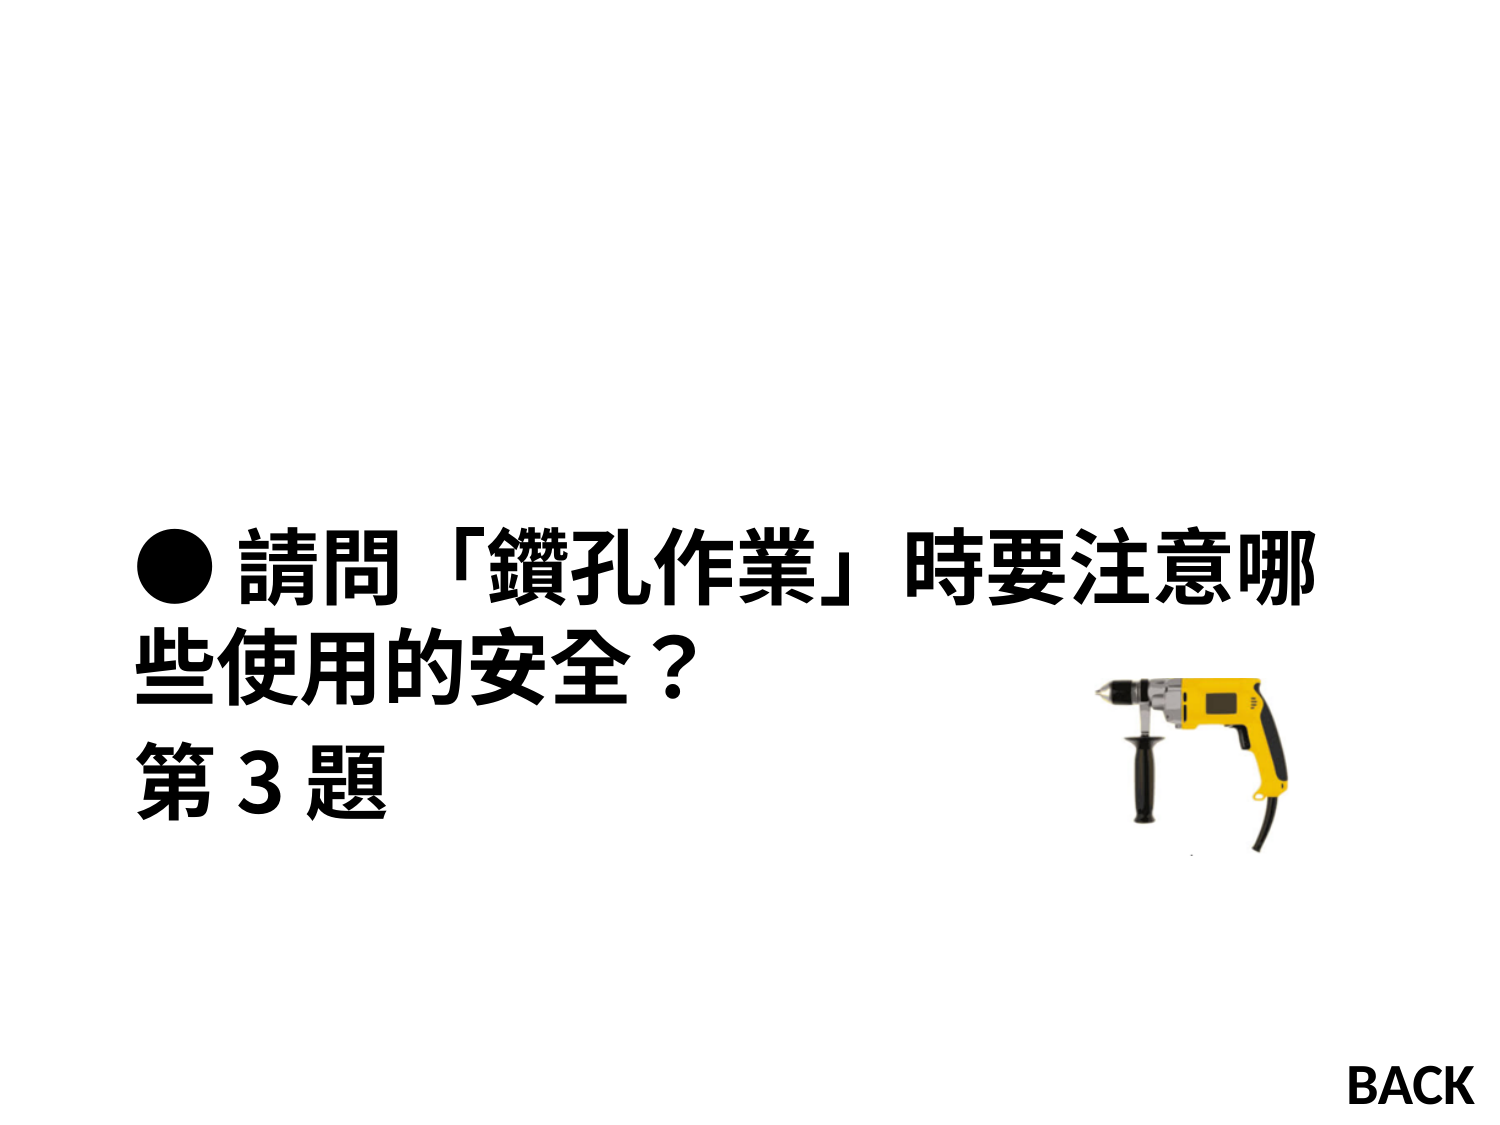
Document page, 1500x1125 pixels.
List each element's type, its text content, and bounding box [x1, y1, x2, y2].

list ●請問「鑽孔作業」時要注意哪些使用的安全？ [118, 476, 1394, 723]
text_box BACK [1331, 1039, 1497, 1124]
picture [1092, 678, 1298, 856]
title 第3題 [118, 723, 1394, 947]
